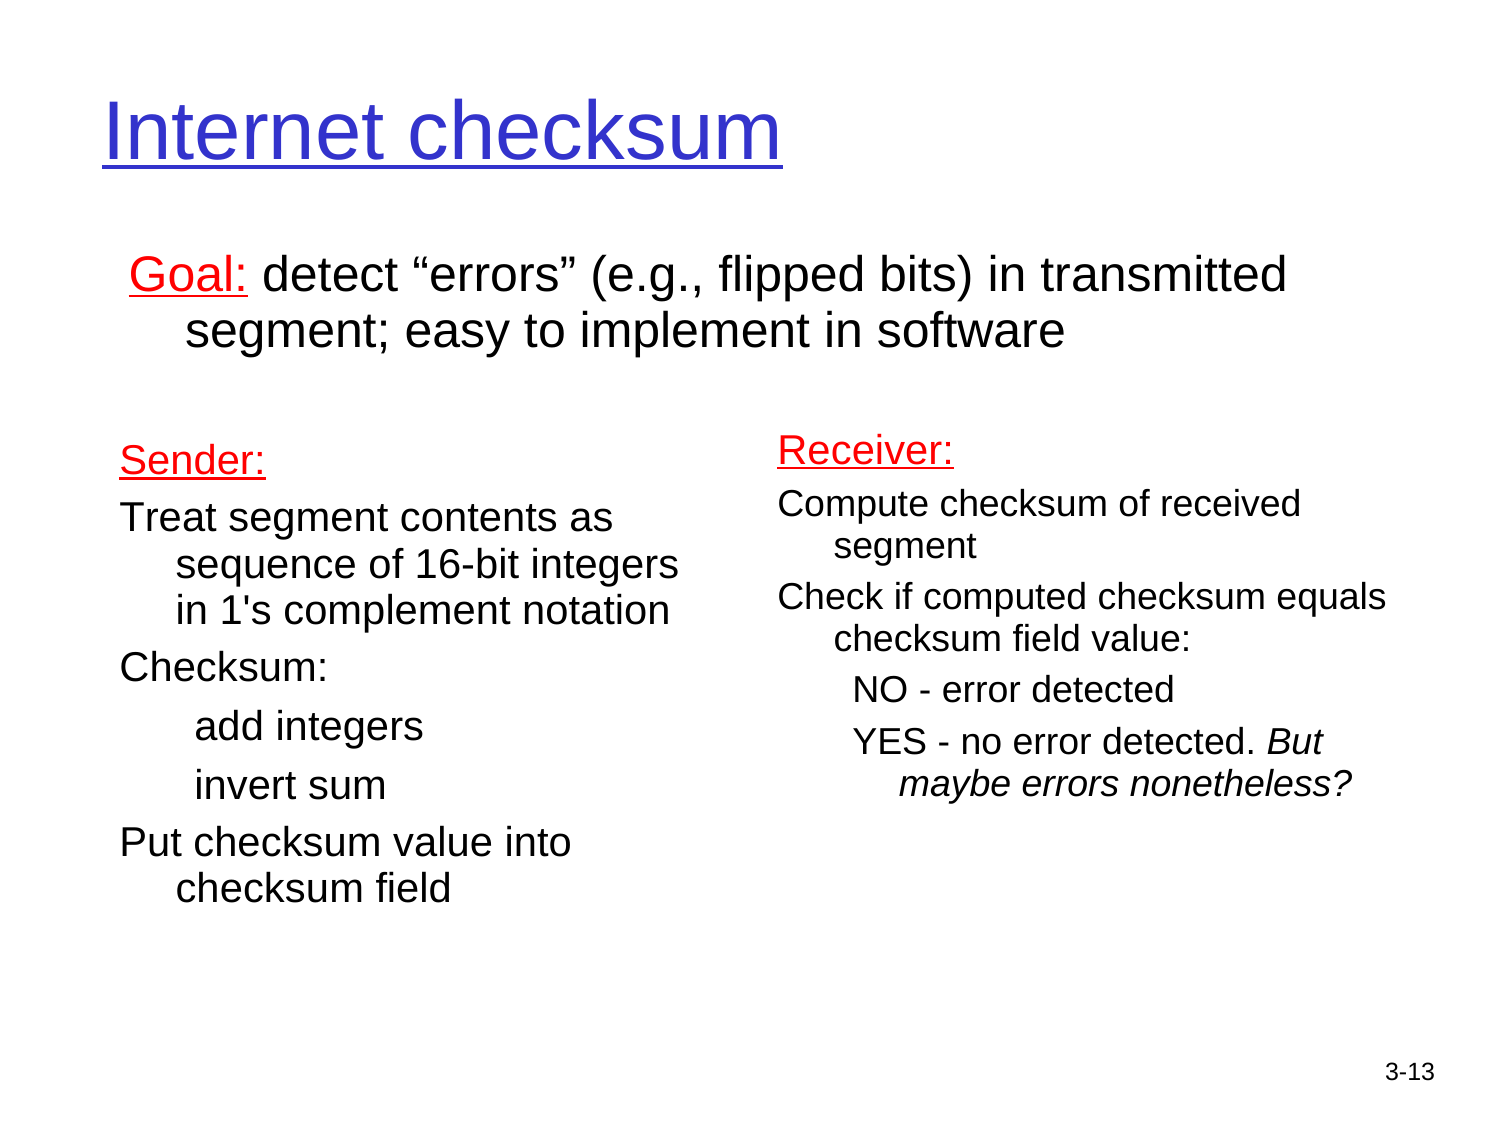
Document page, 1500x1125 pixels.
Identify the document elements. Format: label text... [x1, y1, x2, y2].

list Sender: Treat segment contents as sequence of 16-bit integers in 1's complement notation Checksum: add integers invert sum Put checksum value into checksum field [104, 429, 705, 1056]
list Receiver: Compute checksum of received segment Check if computed checksum equals checksum field value: NO - error detected YES - no error detected. But maybe errors nonetheless? [762, 418, 1429, 954]
title Internet checksum [87, 37, 1363, 225]
text_box Goal: detect “errors” (e.g., flipped bits) in transmitted segment; easy to implement in software [114, 238, 1415, 379]
